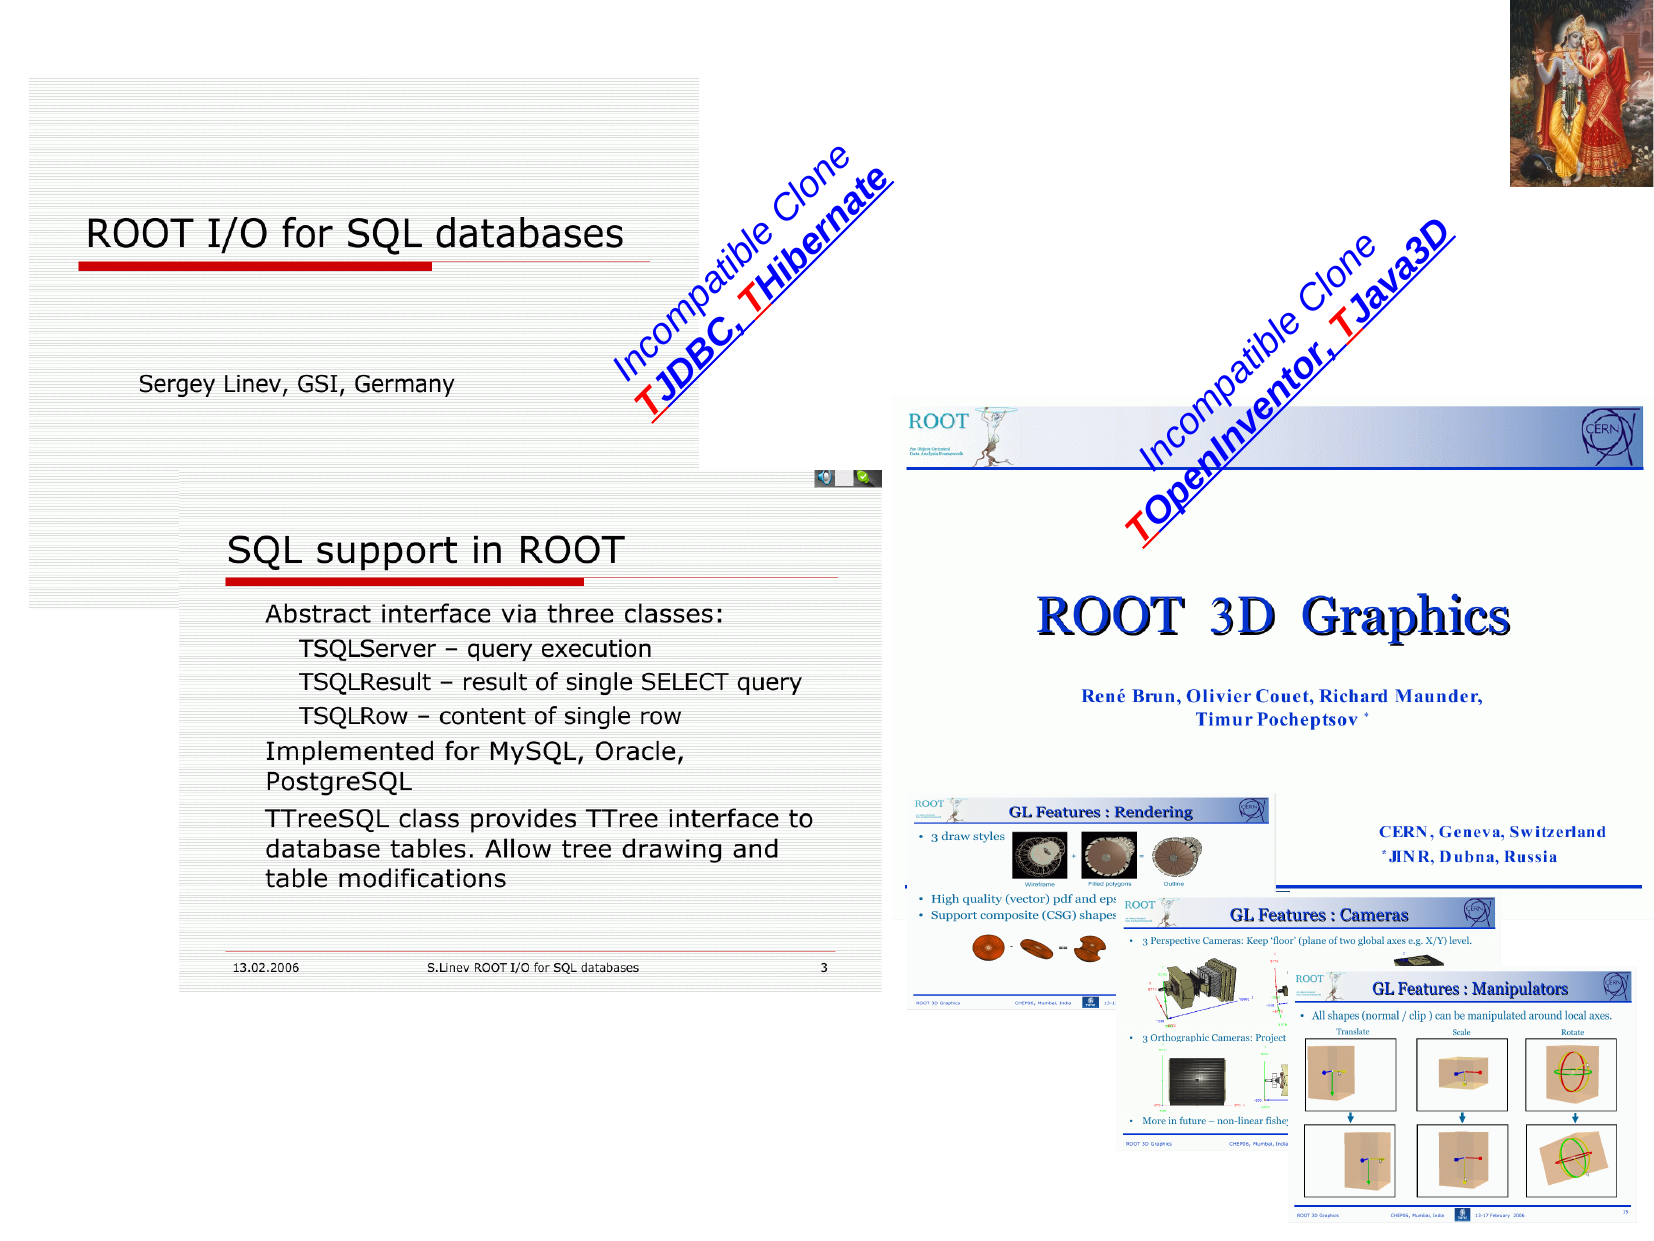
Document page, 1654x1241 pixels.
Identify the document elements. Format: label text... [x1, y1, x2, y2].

text_box Incompatible Clone TJDBC, THibernate [580, 109, 913, 443]
picture [1510, 0, 1654, 187]
picture [29, 76, 882, 993]
picture [892, 396, 1654, 1223]
text_box Incompatible Clone TOpenInventor, TJava3D [1071, 164, 1475, 568]
